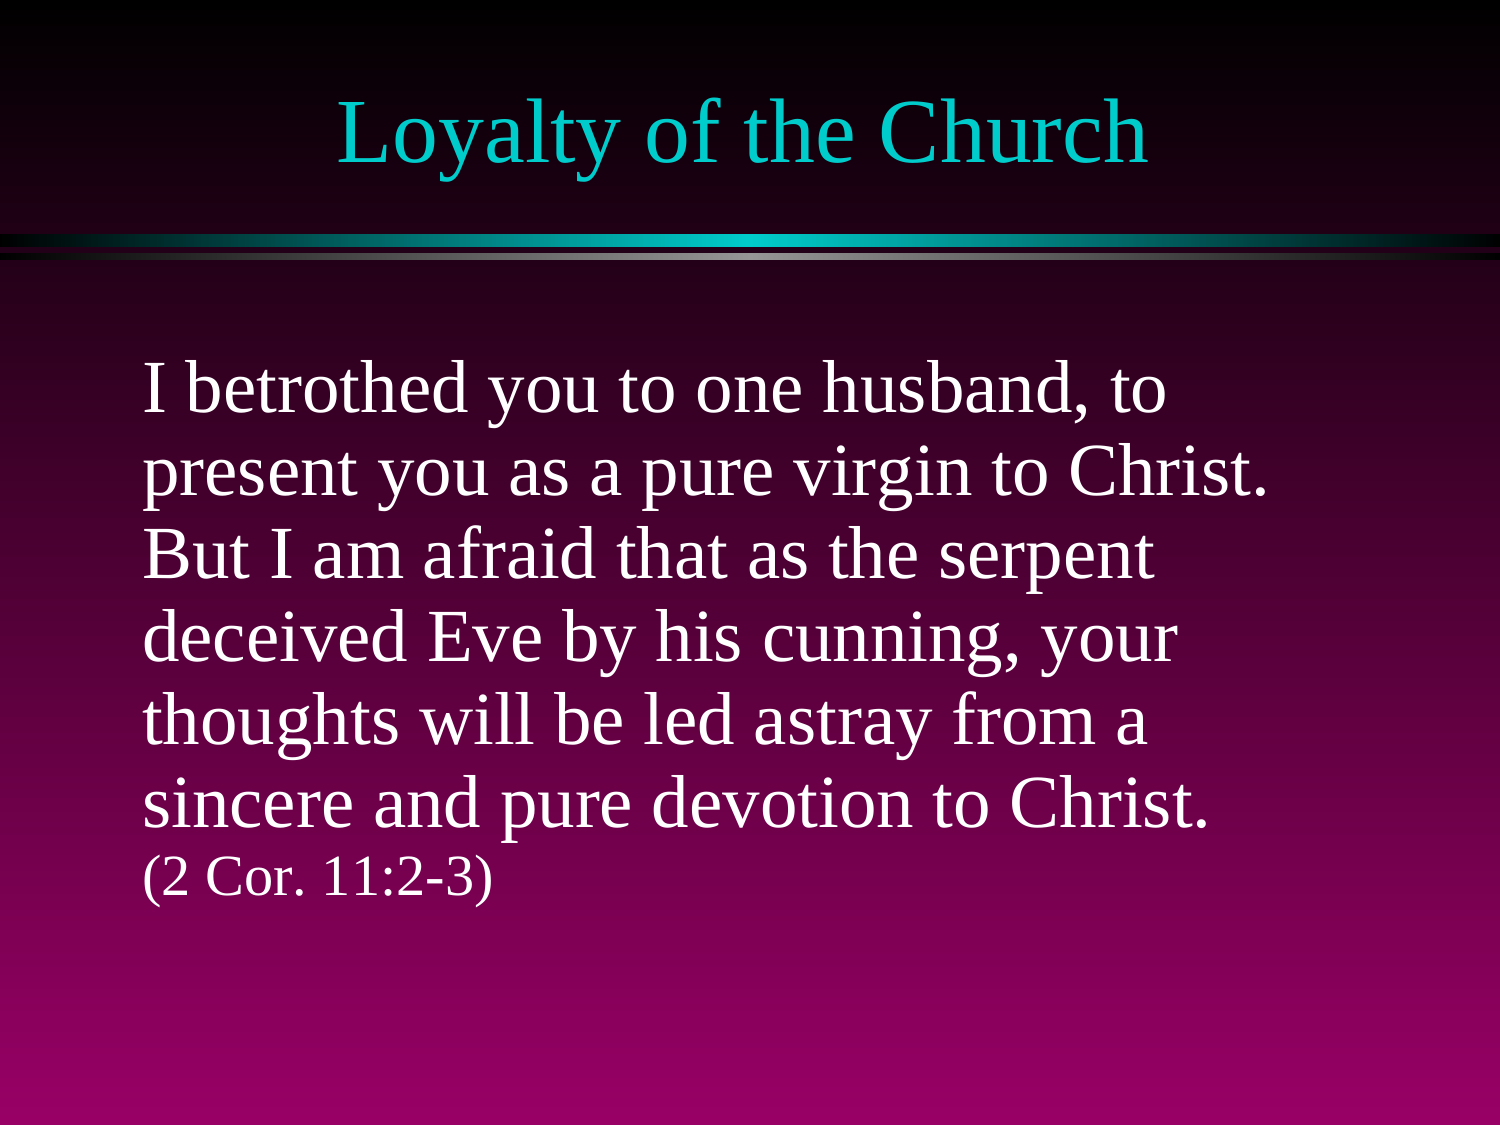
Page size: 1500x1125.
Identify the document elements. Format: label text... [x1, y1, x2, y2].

title Loyalty of the Church [99, 44, 1388, 218]
text_box I betrothed you to one husband, to present you as a pure virgin to Christ. But I am afraid that as the serpent deceived Eve by his cunning, your thoughts will be led astray from a sincere and pure devotion to Christ. (2 Cor. 11:2-3) [127, 338, 1316, 916]
